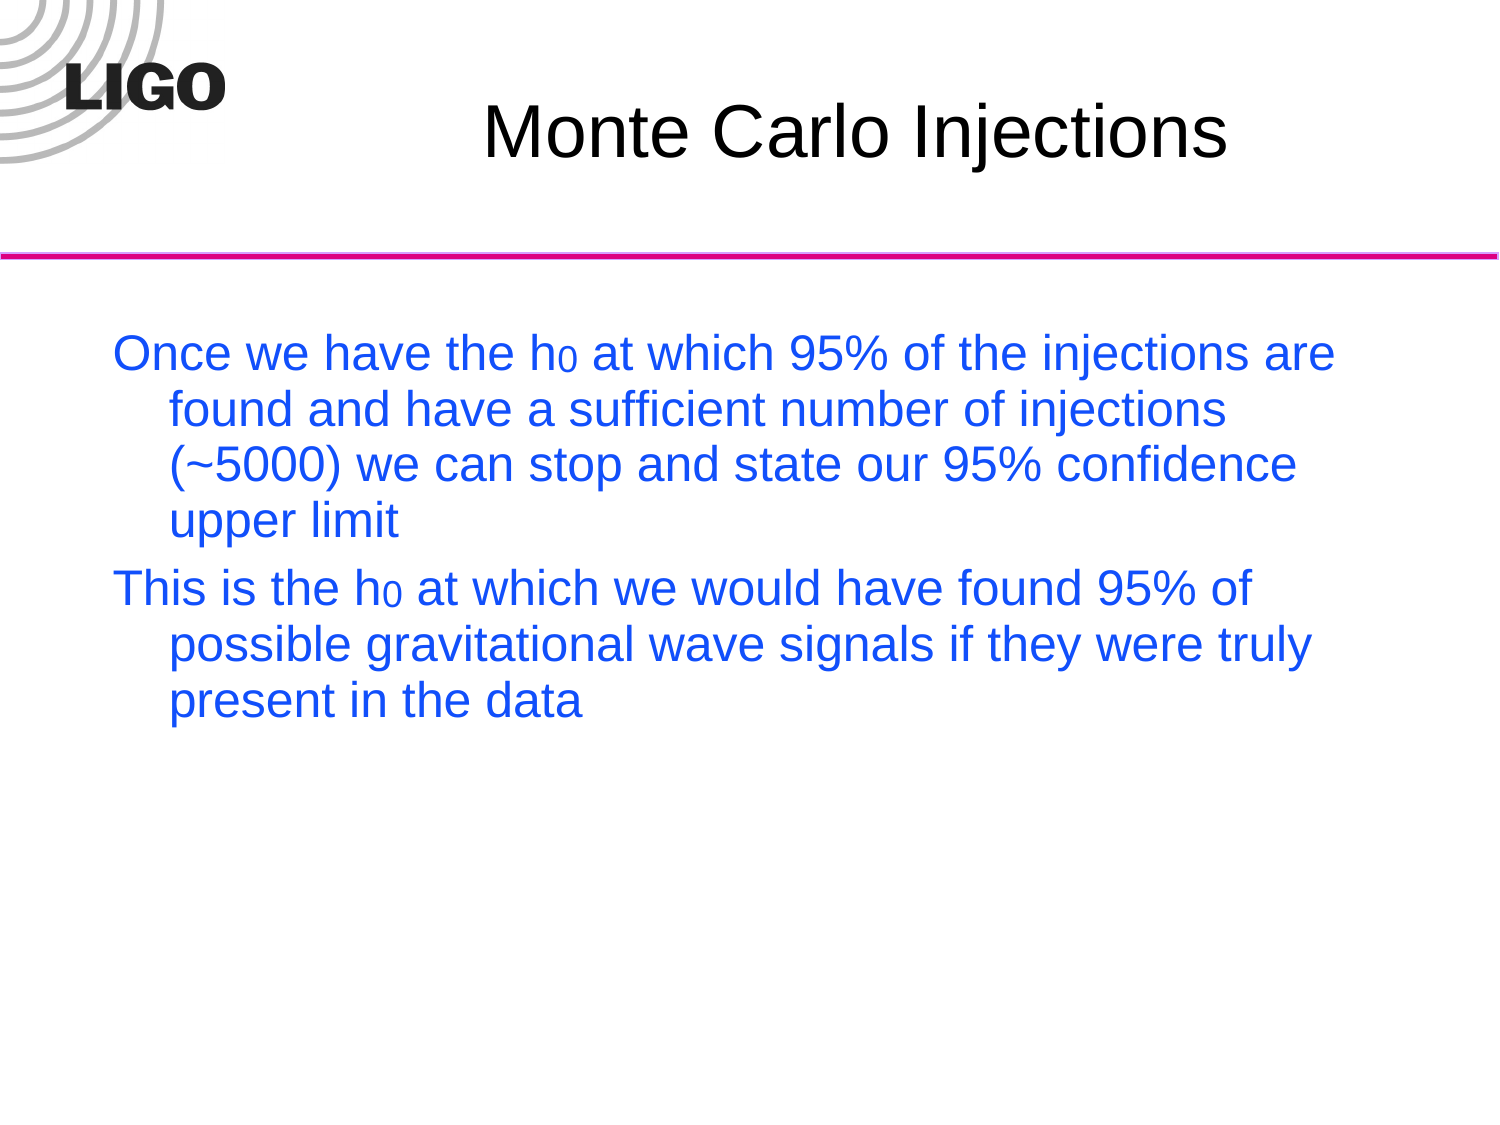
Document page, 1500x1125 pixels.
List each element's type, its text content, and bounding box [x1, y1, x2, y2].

title Monte Carlo Injections [262, 37, 1450, 225]
list Once we have the h0 at which 95% of the injections are found and have a sufficient number of injections (~5000) we can stop and state our 95% confidence upper limit This is the h0 at which we would have found 95% of possible gravitational wave signals if they were truly present in the data [112, 324, 1388, 1001]
